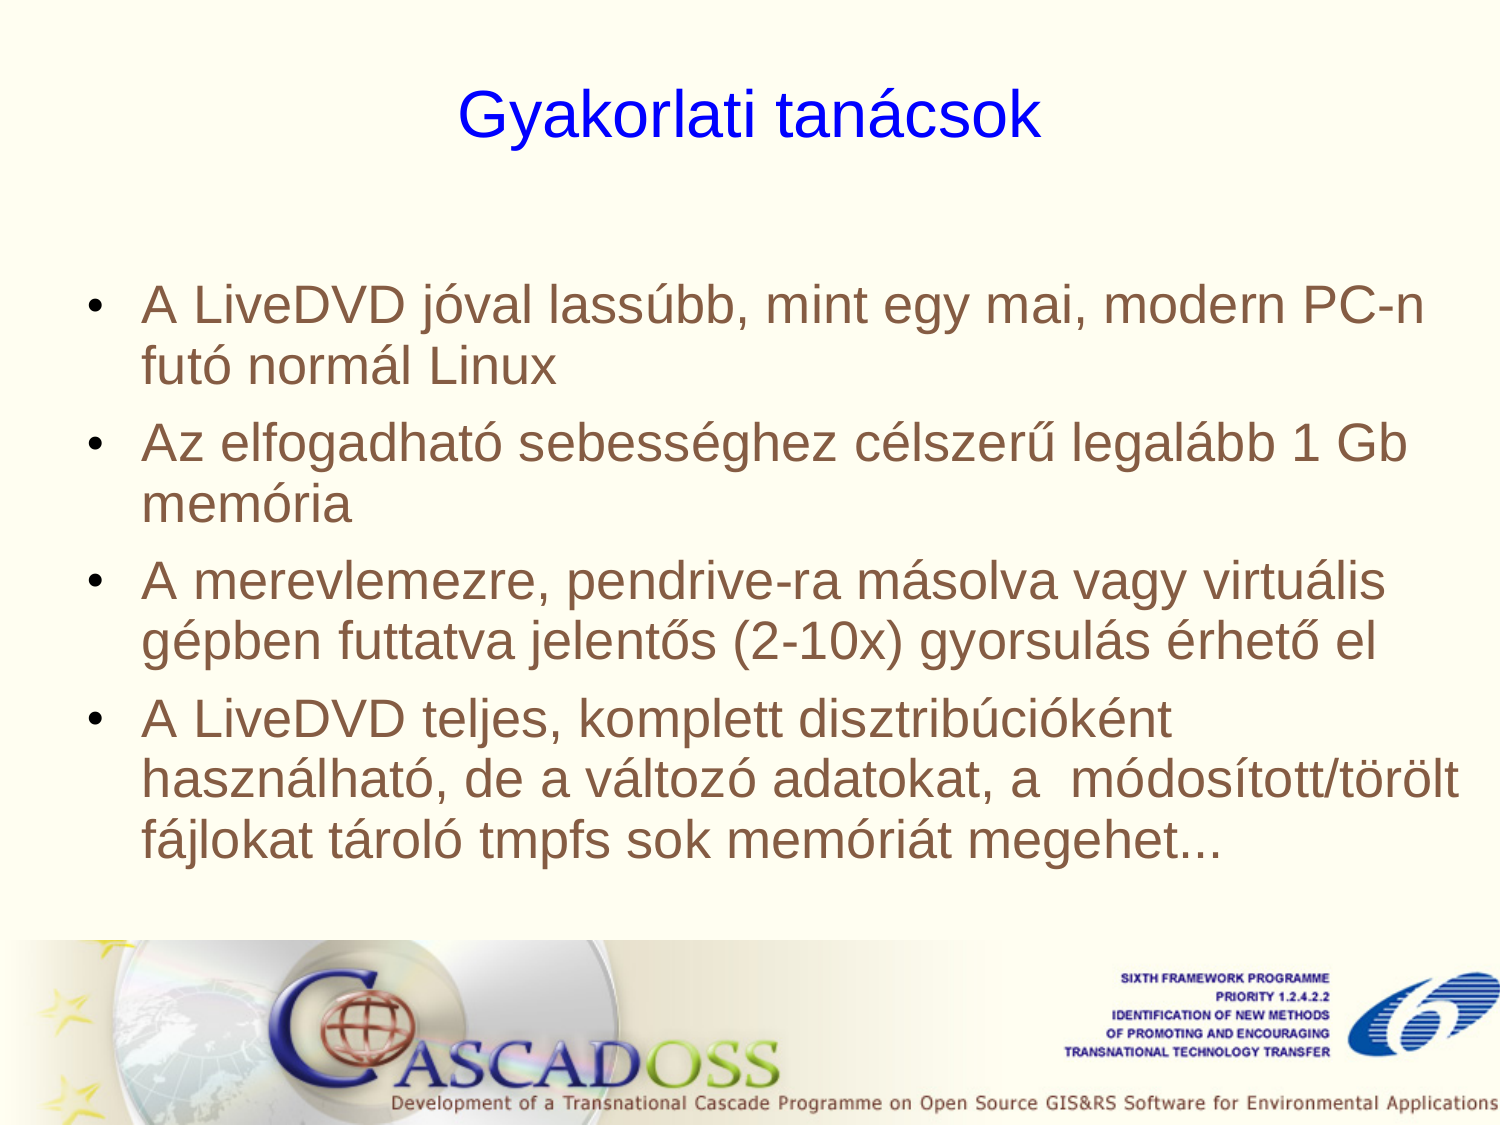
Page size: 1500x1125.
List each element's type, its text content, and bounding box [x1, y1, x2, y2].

list A LiveDVD jóval lassúbb, mint egy mai, modern PC-n futó normál Linux Az elfogadható sebességhez célszerű legalább 1 Gb memória A merevlemezre, pendrive-ra másolva vagy virtuális gépben futtatva jelentős (2-10x) gyorsulás érhető el A LiveDVD teljes, komplett disztribúcióként használható, de a változó adatokat, a módosított/törölt fájlokat tároló tmpfs sok memóriát megehet... [29, 274, 1477, 916]
title Gyakorlati tanácsok [75, 28, 1425, 201]
picture [0, 940, 1500, 1125]
